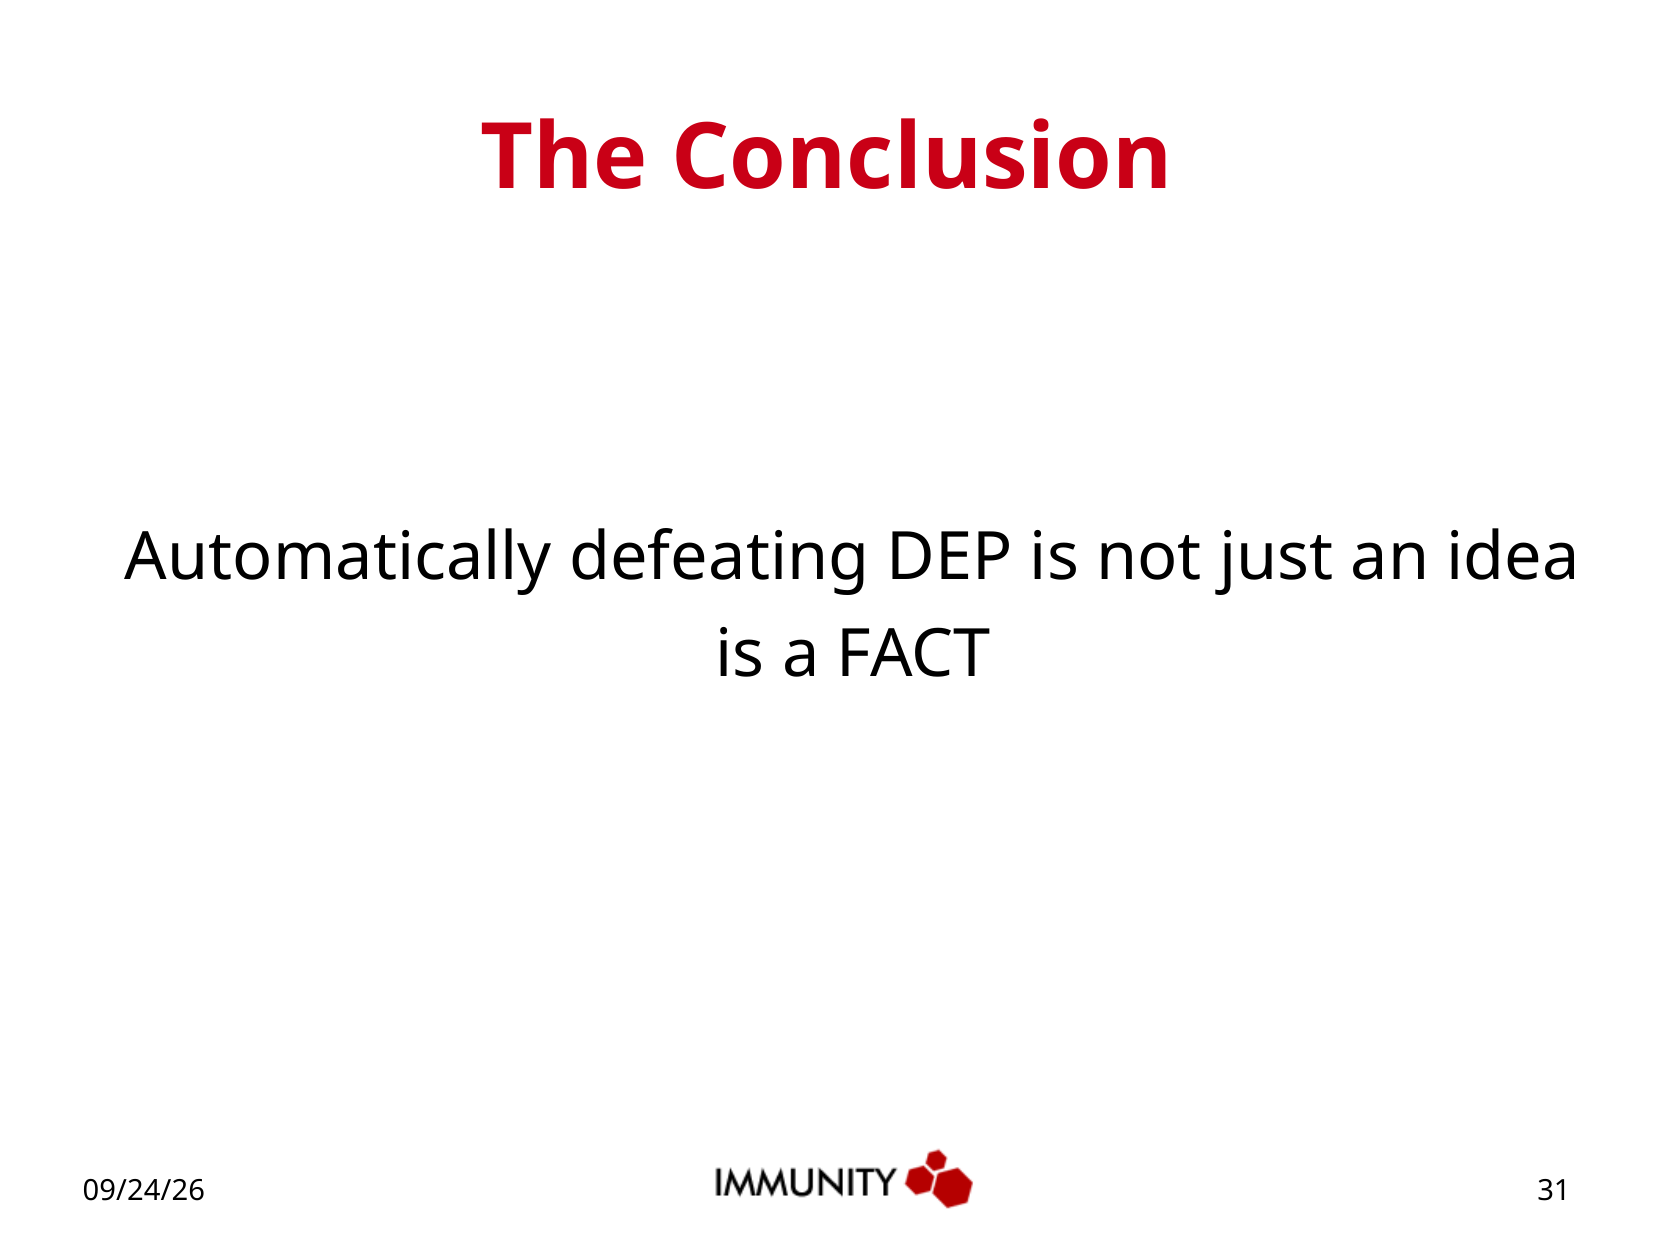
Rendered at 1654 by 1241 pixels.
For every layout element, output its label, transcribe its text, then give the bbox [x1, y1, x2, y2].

title The Conclusion [82, 56, 1571, 250]
list Automatically defeating DEP is not just an idea is a FACT [100, 508, 1589, 721]
picture [694, 1130, 984, 1235]
